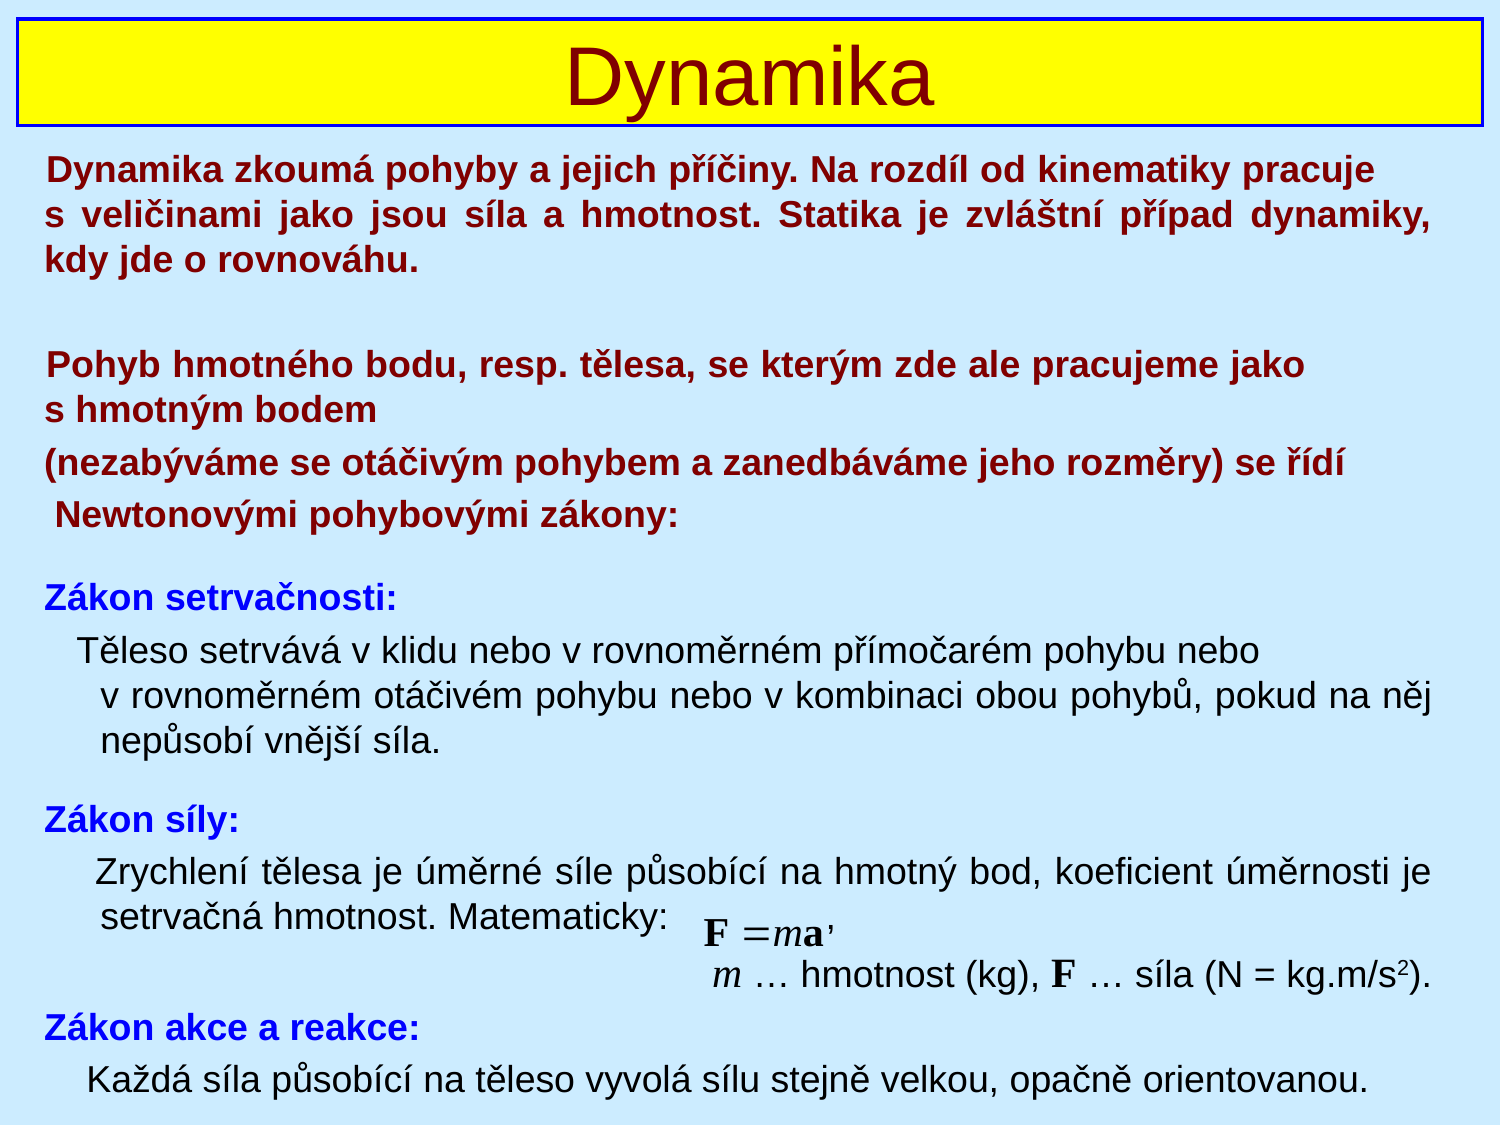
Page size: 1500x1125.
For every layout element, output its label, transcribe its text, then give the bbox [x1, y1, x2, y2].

text_box Dynamika [17, 18, 1483, 126]
text_box Dynamika zkoumá pohyby a jejich příčiny. Na rozdíl od kinematiky pracuje s veličinami jako jsou síla a hmotnost. Statika je zvláštní případ dynamiky, kdy jde o rovnováhu. Pohyb hmotného bodu, resp. tělesa, se kterým zde ale pracujeme jako s hmotným bodem (nezabýváme se otáčivým pohybem a zanedbáváme jeho rozměry) se řídí Newtonovými pohybovými zákony: Zákon setrvačnosti: Těleso setrvává v klidu nebo v rovnoměrném přímočarém pohybu nebo v rovnoměrném otáčivém pohybu nebo v kombinaci obou pohybů, pokud na něj nepůsobí vnější síla. Zákon síly: Zrychlení tělesa je úměrné síle působící na hmotný bod, koeficient úměrnosti je setrvačná hmotnost. Matematicky: , m … hmotnost (kg), F … síla (N = kg.m/s2). Zákon akce a reakce: Každá síla působící na těleso vyvolá sílu stejně velkou, opačně orientovanou. [29, 137, 1447, 1125]
picture [697, 908, 832, 957]
